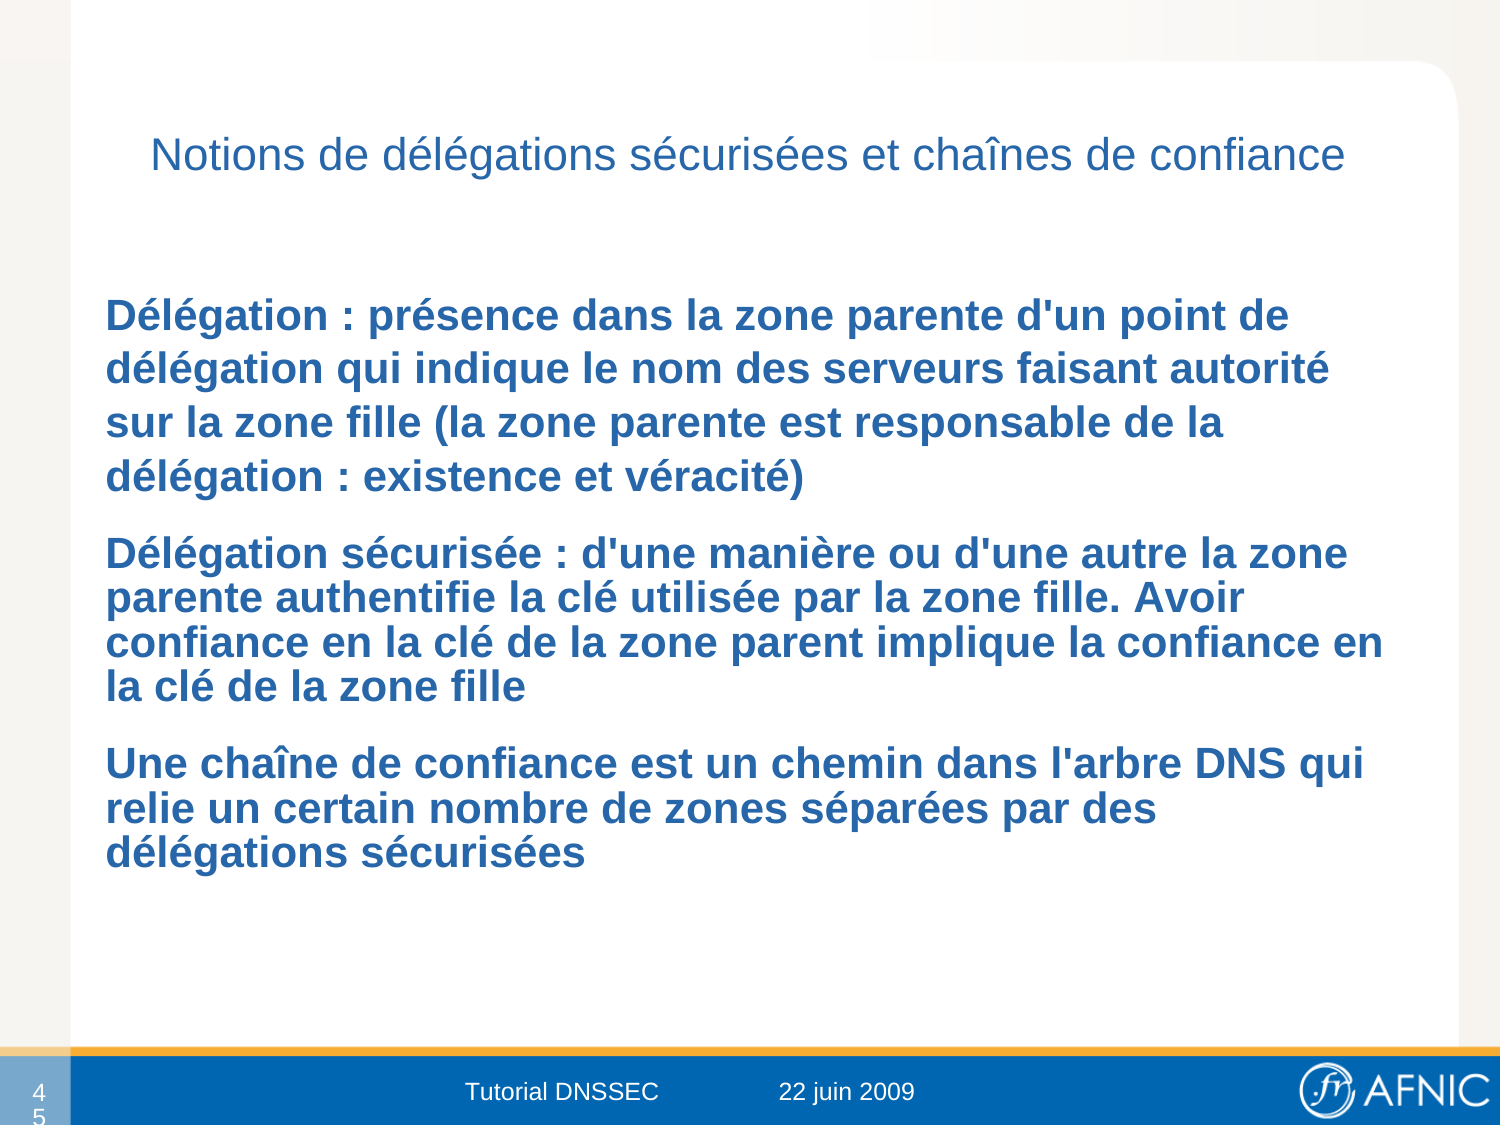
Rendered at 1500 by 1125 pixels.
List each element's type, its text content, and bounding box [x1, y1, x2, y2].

title Notions de délégations sécurisées et chaînes de confiance [108, 57, 1389, 246]
list Délégation : présence dans la zone parente d'un point de délégation qui indique le nom des serveurs faisant autorité sur la zone fille (la zone parente est responsable de la délégation : existence et véracité) Délégation sécurisée : d'une manière ou d'une autre la zone parente authentifie la clé utilisée par la zone fille. Avoir confiance en la clé de la zone parent implique la confiance en la clé de la zone fille Une chaîne de confiance est un chemin dans l'arbre DNS qui relie un certain nombre de zones séparées par des délégations sécurisées [105, 281, 1387, 1039]
picture [0, 0, 1500, 1125]
